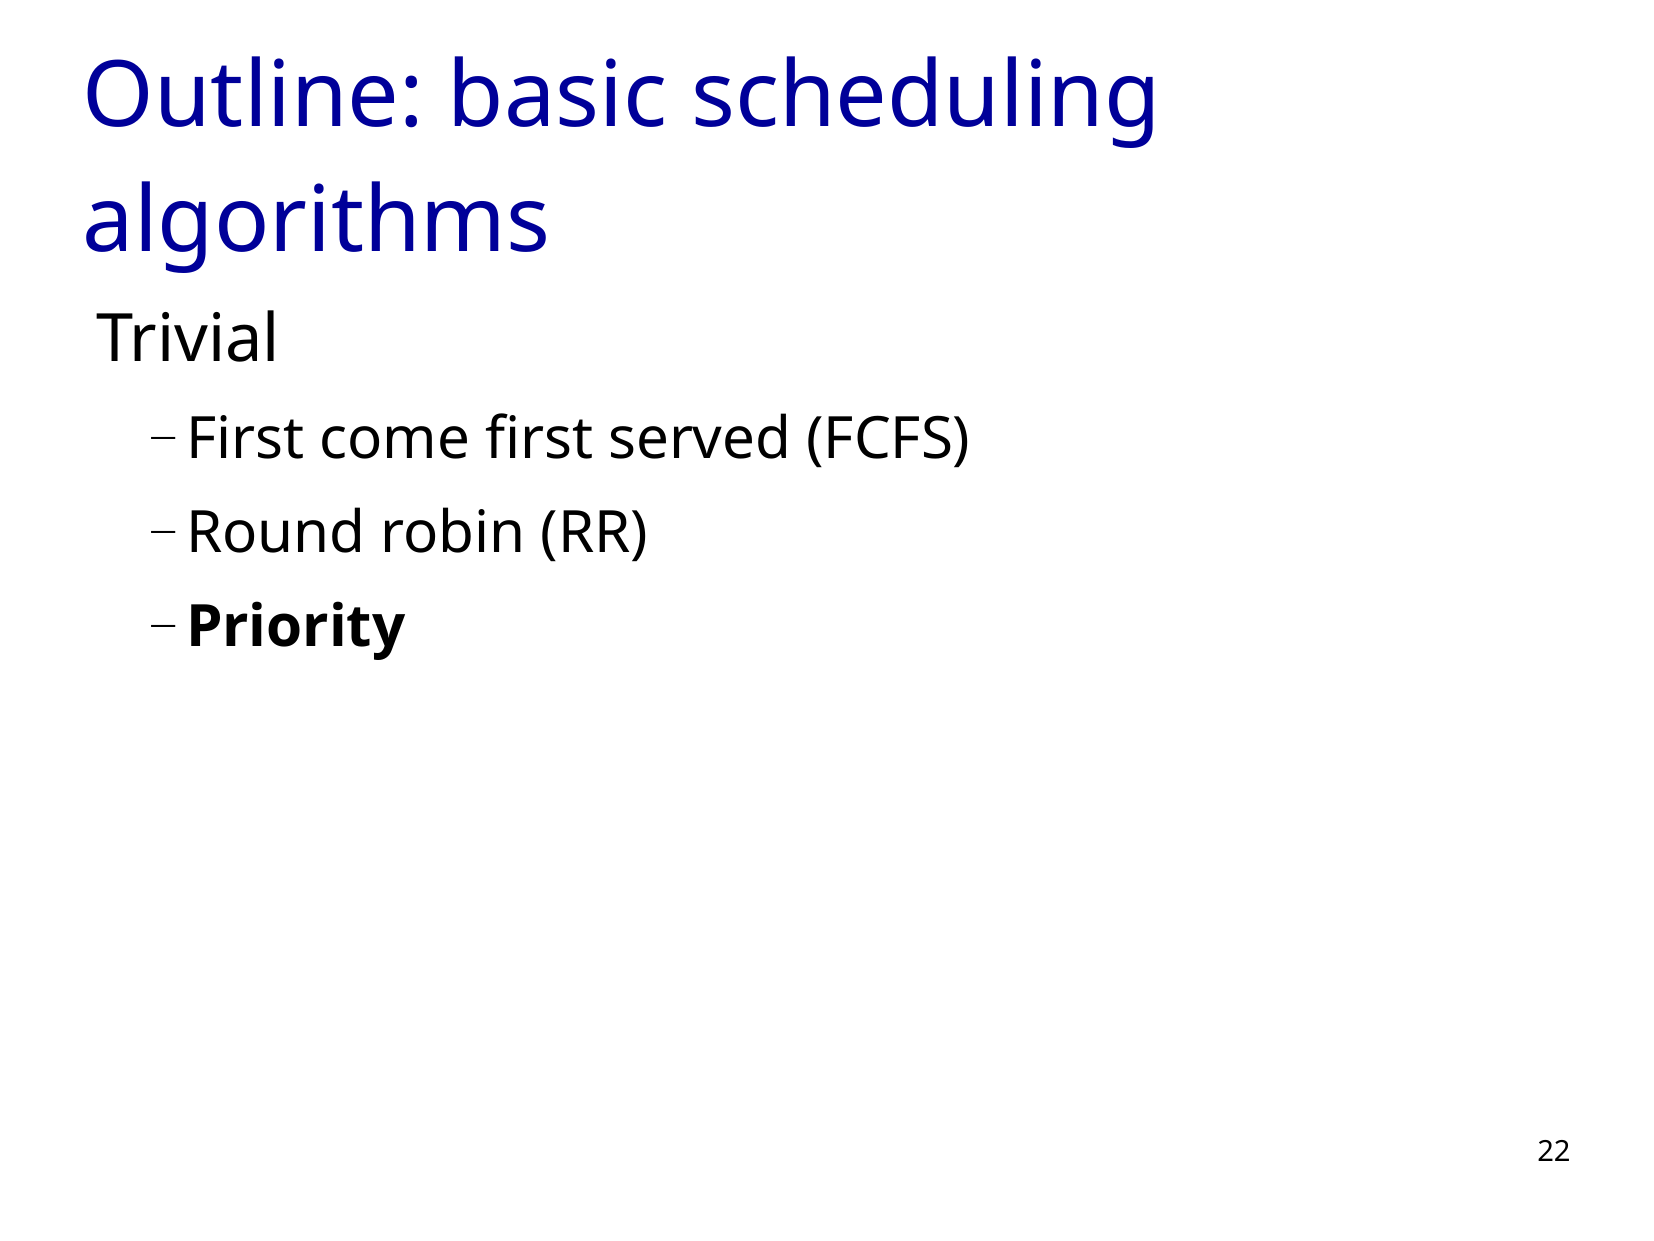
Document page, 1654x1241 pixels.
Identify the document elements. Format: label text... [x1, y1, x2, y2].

list Trivial First come first served (FCFS) Round robin (RR) Priority [60, 290, 1571, 1096]
title Outline: basic scheduling algorithms [82, 49, 1571, 257]
